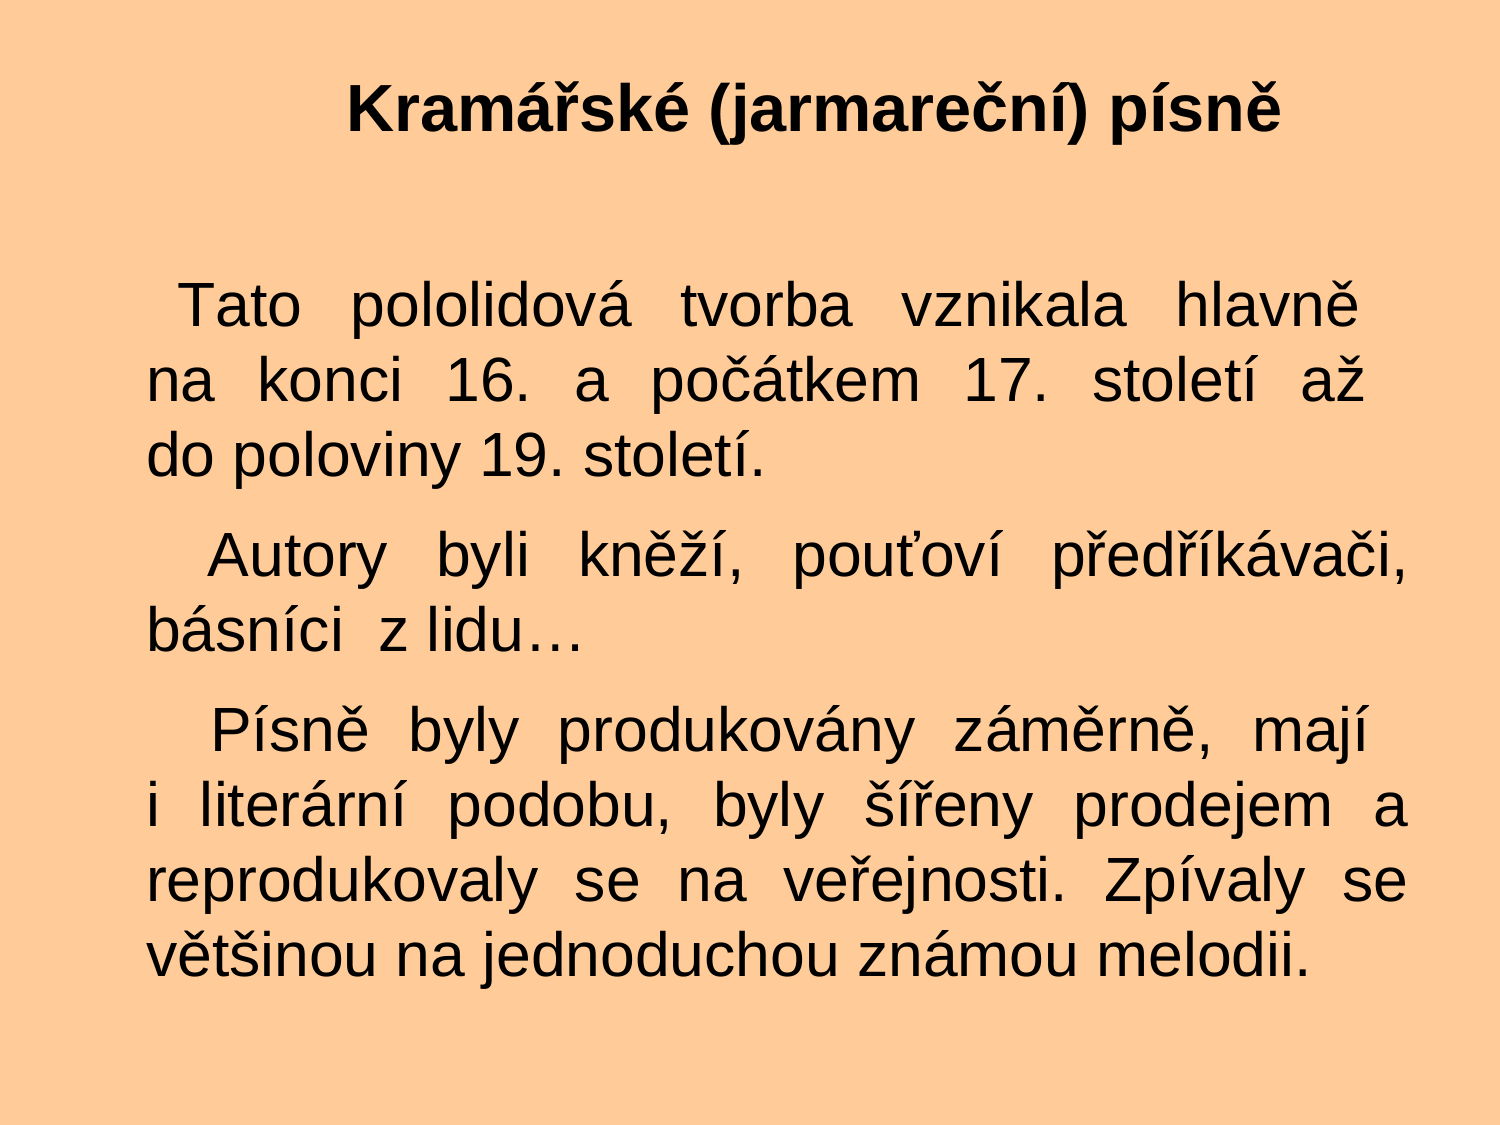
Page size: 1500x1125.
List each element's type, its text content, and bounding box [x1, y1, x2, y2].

list Kramářské (jarmareční) písně Tato pololidová tvorba vznikala hlavně na konci 16. a počátkem 17. století až do poloviny 19. století. Autory byli kněží, pouťoví předříkávači, básníci z lidu… Písně byly produkovány záměrně, mají i literární podobu, byly šířeny prodejem a reprodukovaly se na veřejnosti. Zpívaly se většinou na jednoduchou známou melodii. [75, 66, 1426, 1005]
